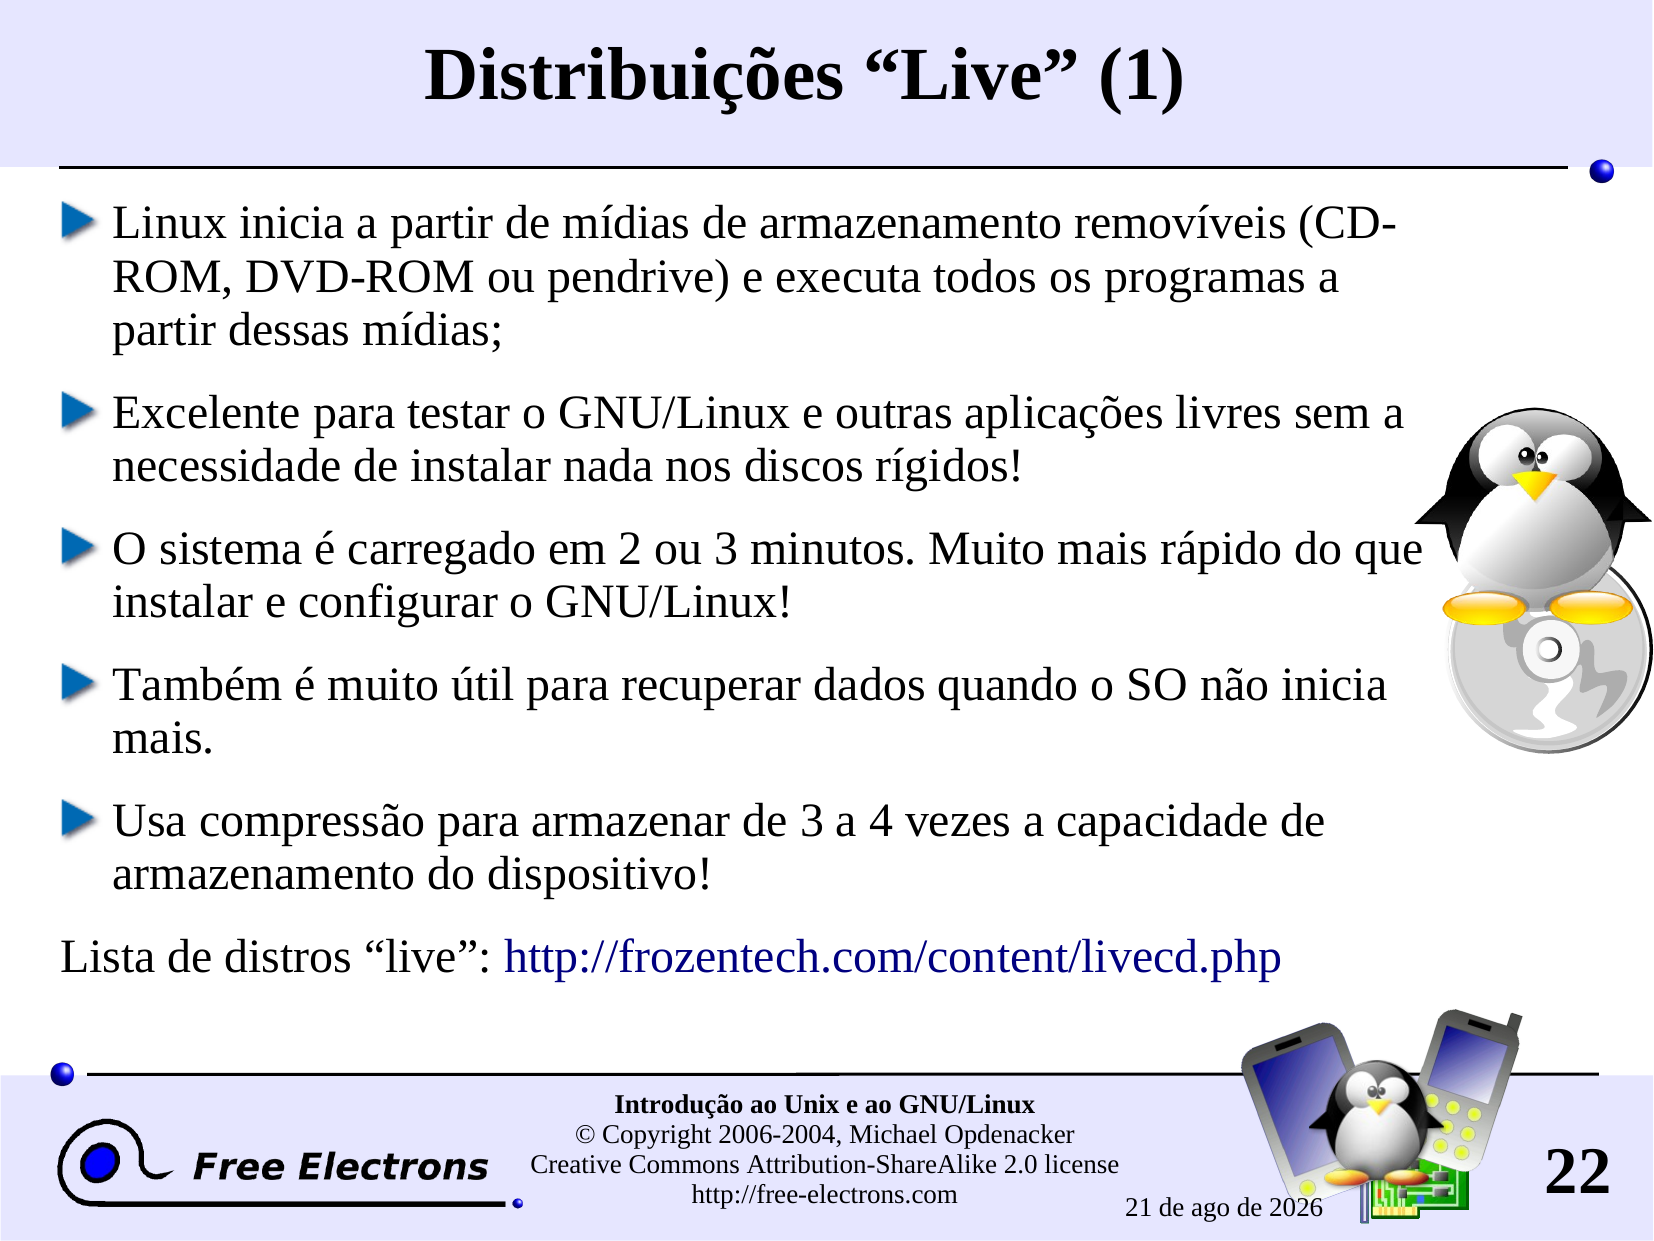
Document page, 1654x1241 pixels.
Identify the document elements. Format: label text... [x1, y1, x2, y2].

title Distribuições “Live” (1) [60, 25, 1551, 124]
list Linux inicia a partir de mídias de armazenamento removíveis (CD-ROM, DVD-ROM ou pendrive) e executa todos os programas a partir dessas mídias; Excelente para testar o GNU/Linux e outras aplicações livres sem a necessidade de instalar nada nos discos rígidos! O sistema é carregado em 2 ou 3 minutos. Muito mais rápido do que instalar e configurar o GNU/Linux! Também é muito útil para recuperar dados quando o SO não inicia mais. Usa compressão para armazenar de 3 a 4 vezes a capacidade de armazenamento do dispositivo! Lista de distros “live”: http://frozentech.com/content/livecd.php [41, 196, 1451, 1047]
picture [1410, 407, 1653, 626]
picture [1285, 1199, 1292, 1215]
text_box [1444, 626, 1653, 754]
picture [50, 1108, 527, 1216]
picture [1225, 986, 1537, 1241]
